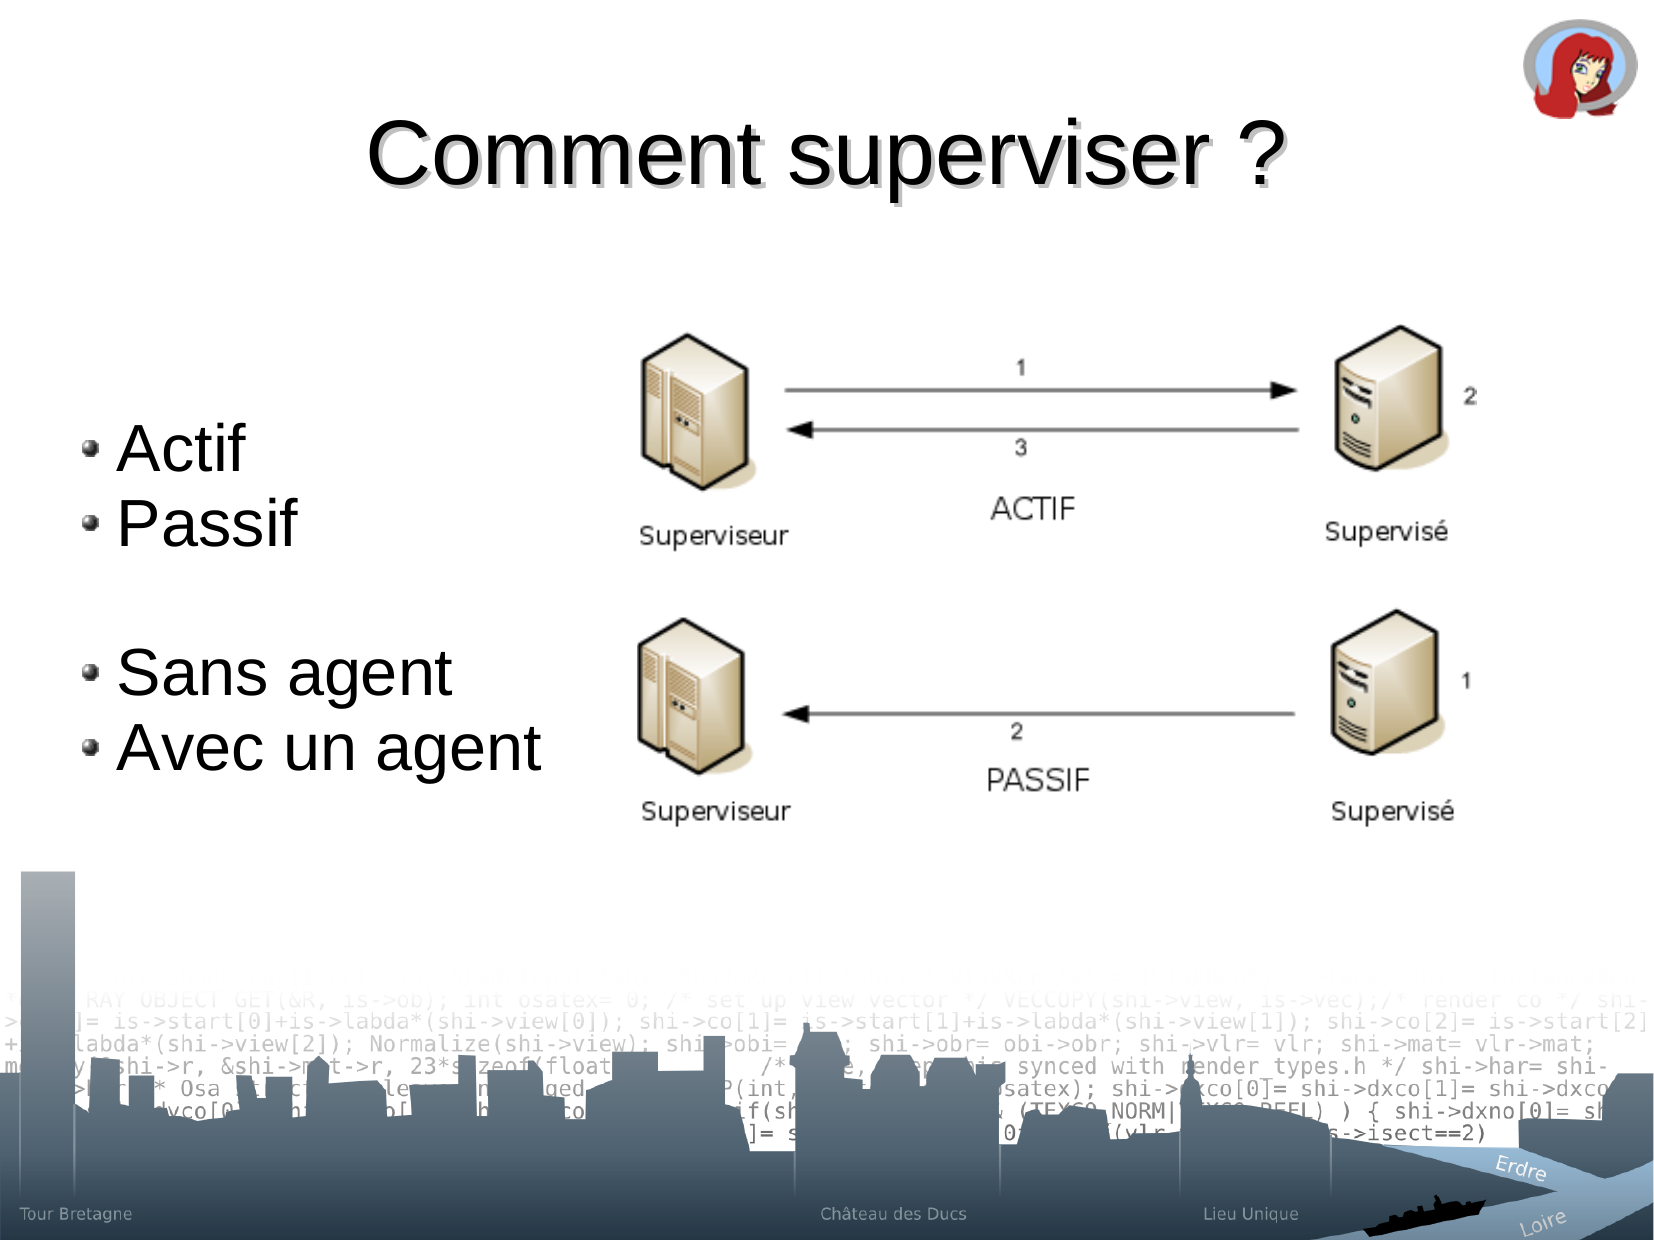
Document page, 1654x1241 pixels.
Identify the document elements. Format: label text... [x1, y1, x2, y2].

title Comment superviser ? [82, 56, 1571, 250]
picture [637, 324, 1477, 848]
picture [1523, 19, 1638, 119]
subtitle Actif Passif Sans agent Avec un agent [82, 253, 1571, 942]
picture [0, 804, 1654, 1241]
